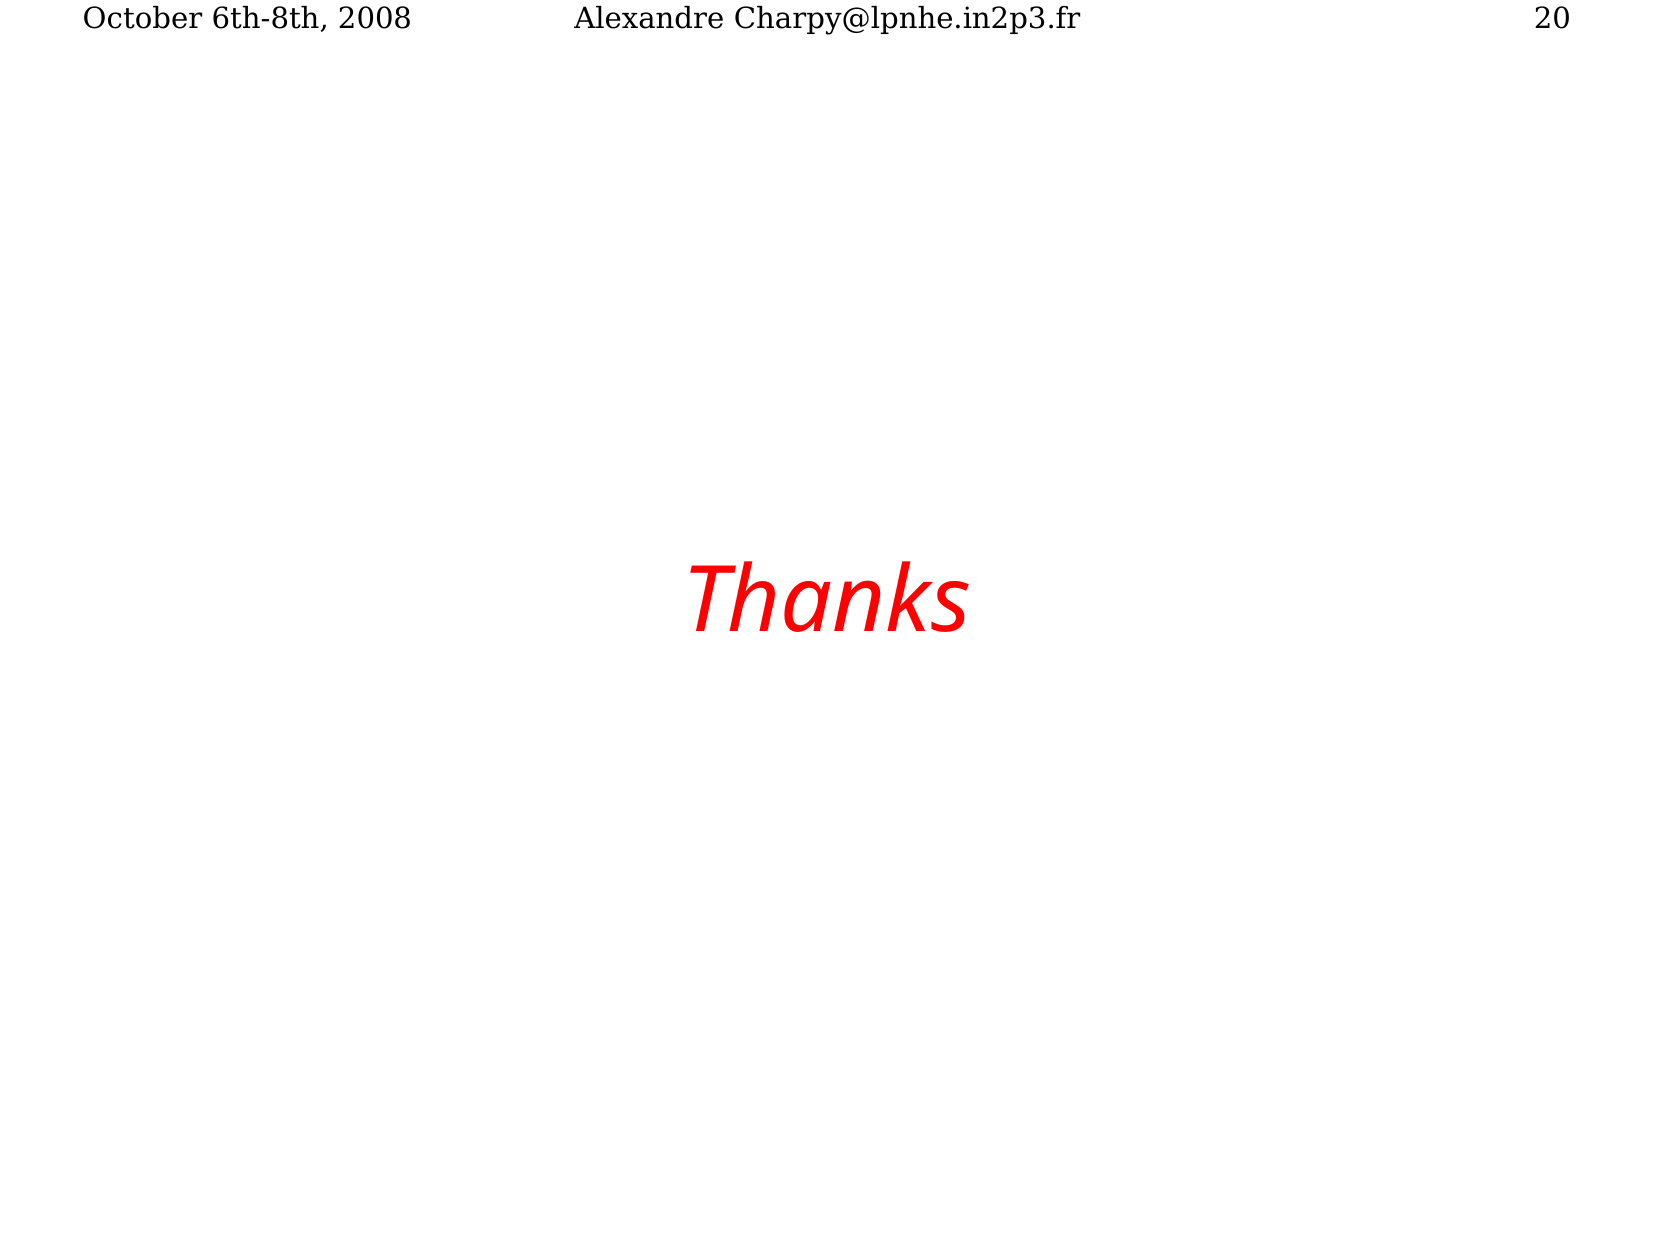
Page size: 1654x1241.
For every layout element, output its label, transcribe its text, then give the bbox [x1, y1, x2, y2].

title Thanks [82, 492, 1571, 700]
